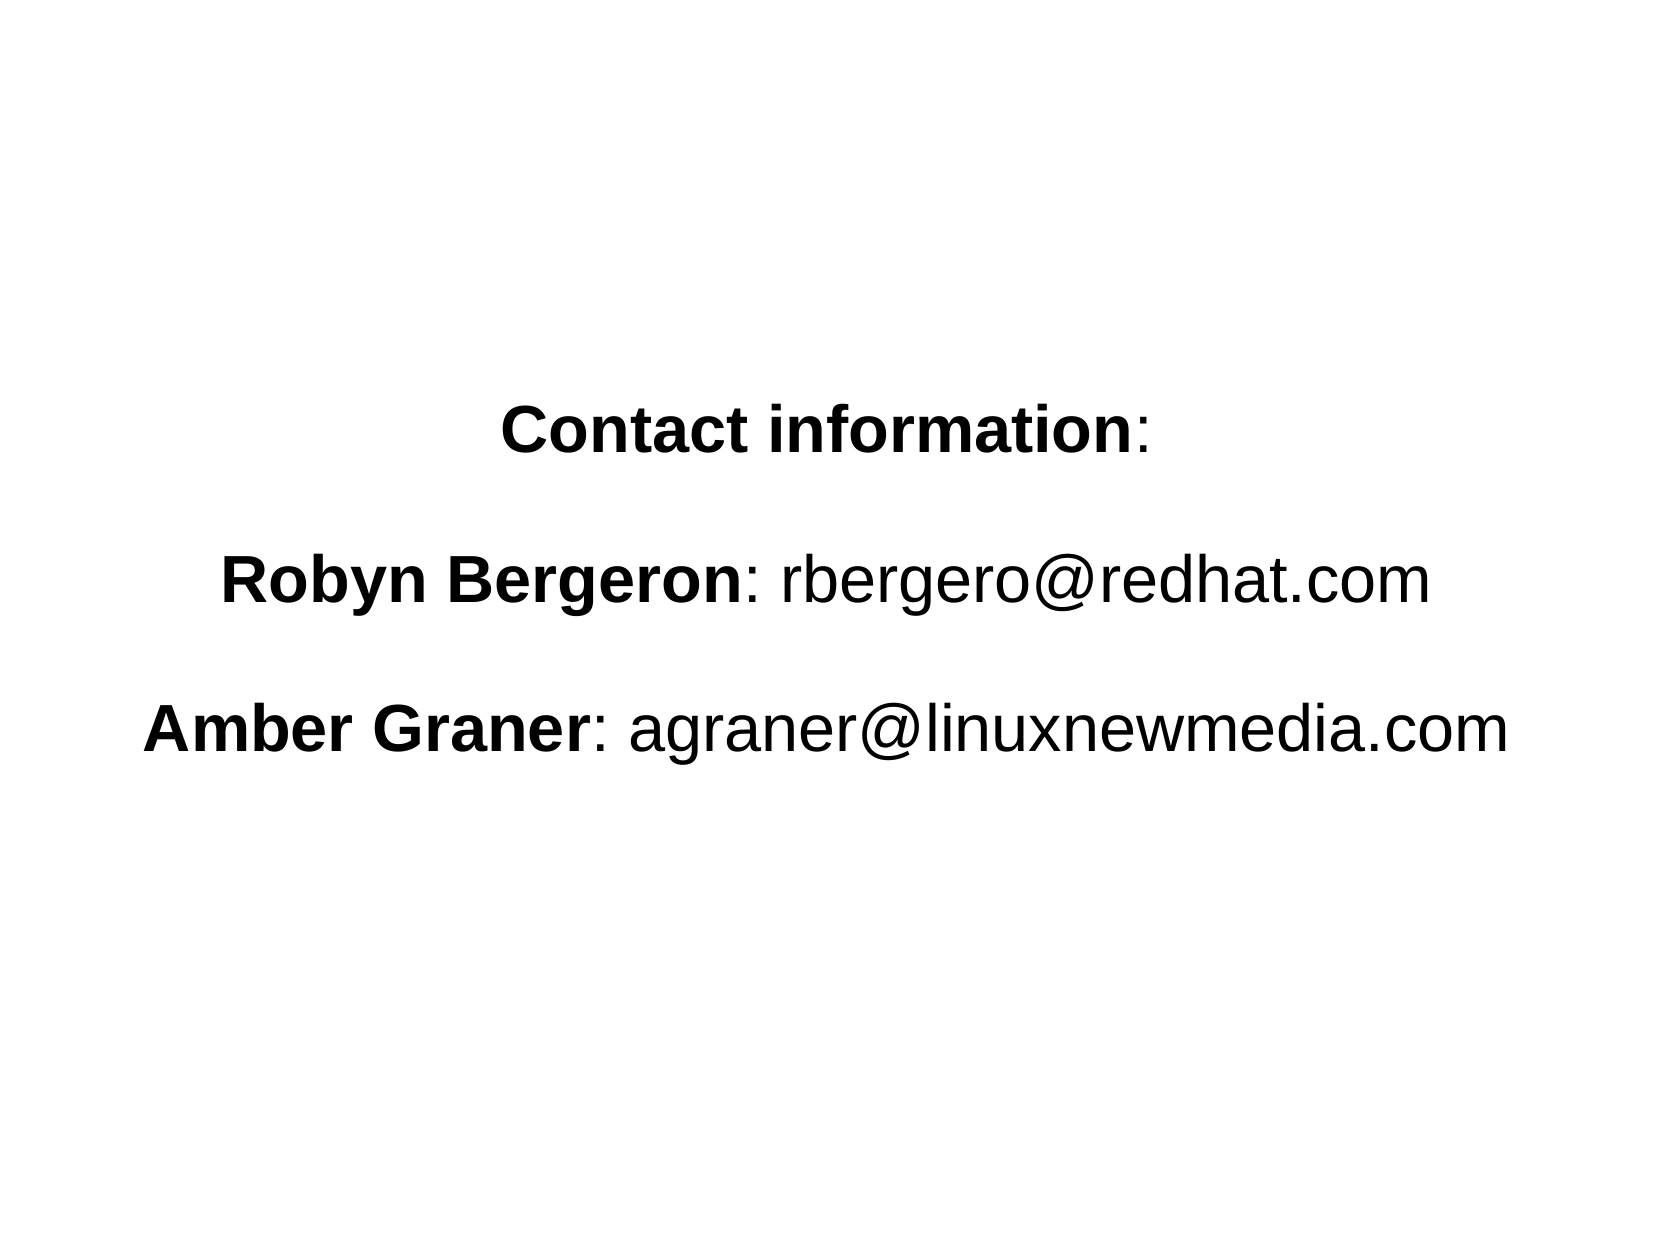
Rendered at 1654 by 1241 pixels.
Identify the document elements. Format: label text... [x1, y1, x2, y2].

subtitle Contact information: Robyn Bergeron: rbergero@redhat.com Amber Graner: agraner@linuxnewmedia.com [82, 56, 1571, 1102]
